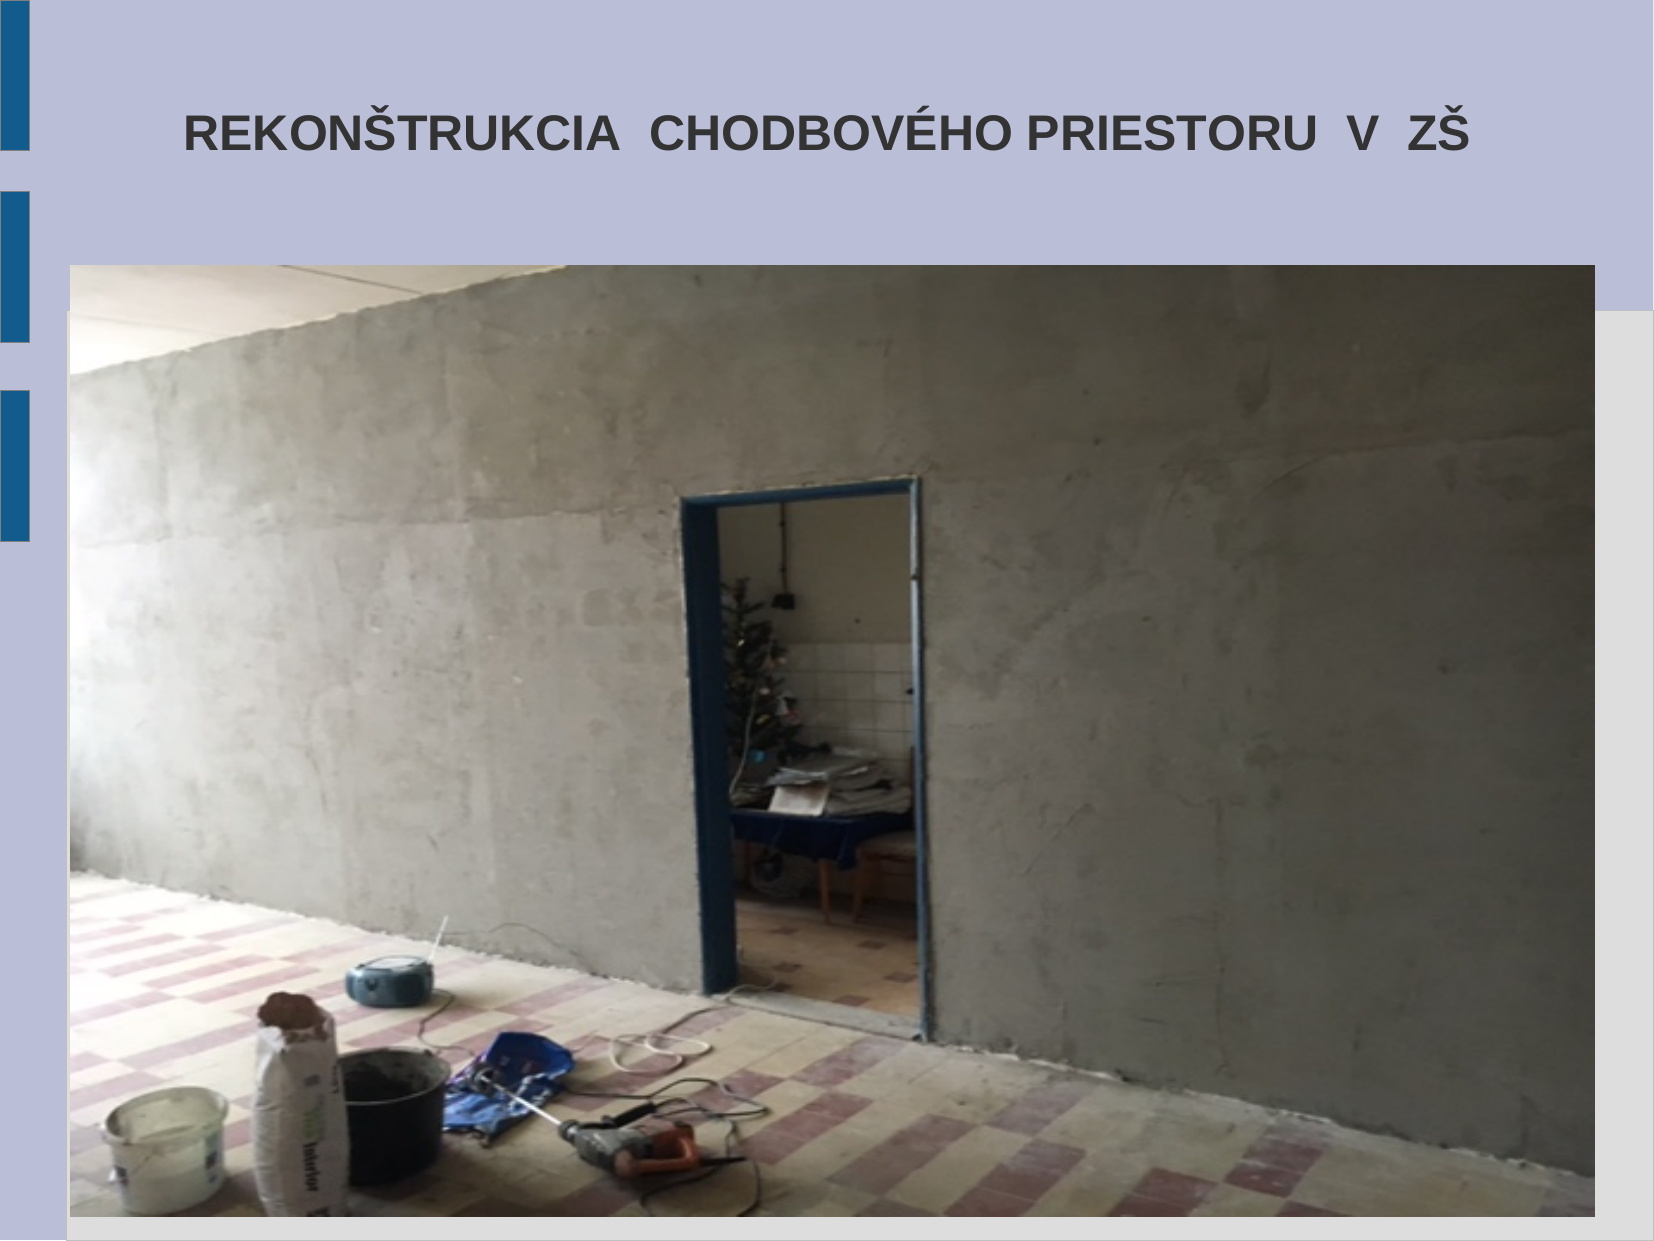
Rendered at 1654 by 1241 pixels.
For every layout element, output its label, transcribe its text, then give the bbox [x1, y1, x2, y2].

title REKONŠTRUKCIA CHODBOVÉHO PRIESTORU V ZŠ [121, 29, 1534, 237]
picture [70, 265, 1595, 1217]
